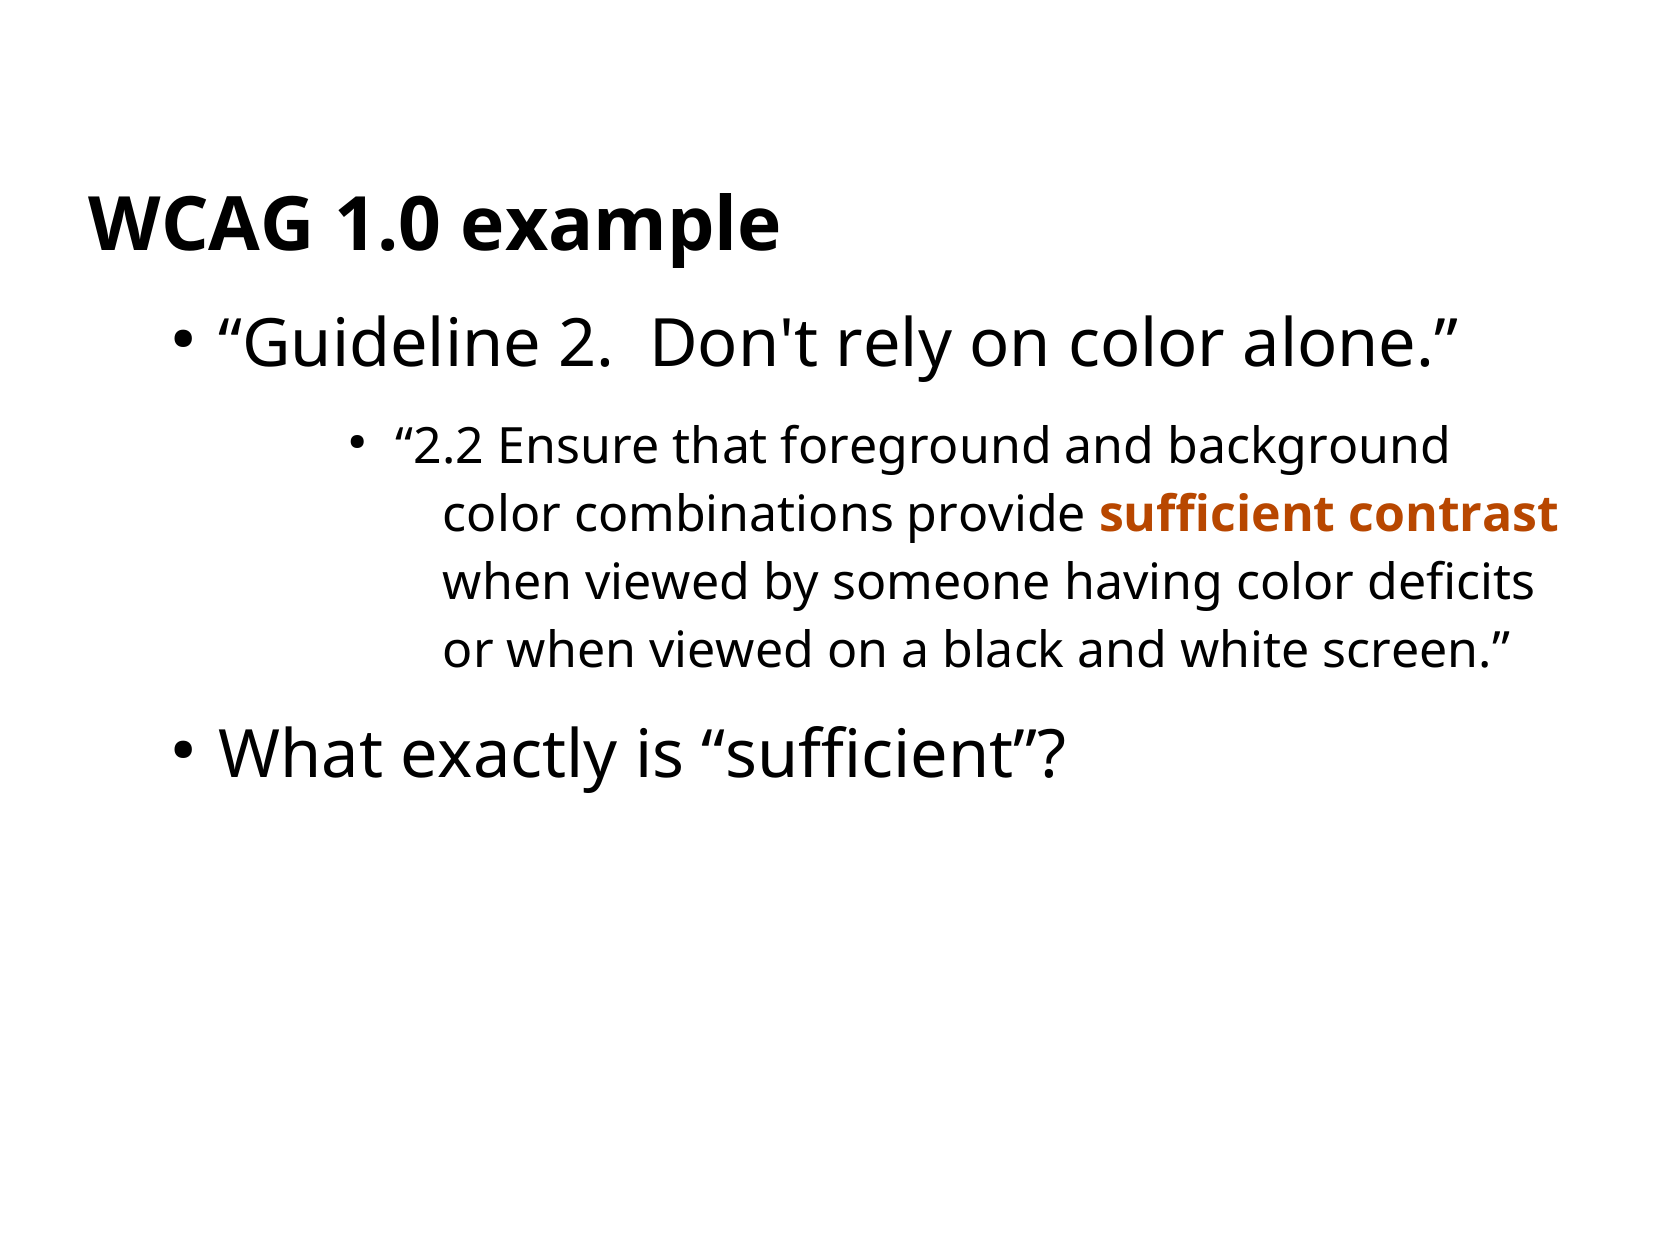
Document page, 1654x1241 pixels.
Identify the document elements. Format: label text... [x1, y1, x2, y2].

list “Guideline 2. Don't rely on color alone.” “2.2 Ensure that foreground and background color combinations provide sufficient contrast when viewed by someone having color deficits or when viewed on a black and white screen.” What exactly is “sufficient”? [88, 295, 1565, 1137]
title WCAG 1.0 example [88, 176, 1565, 267]
